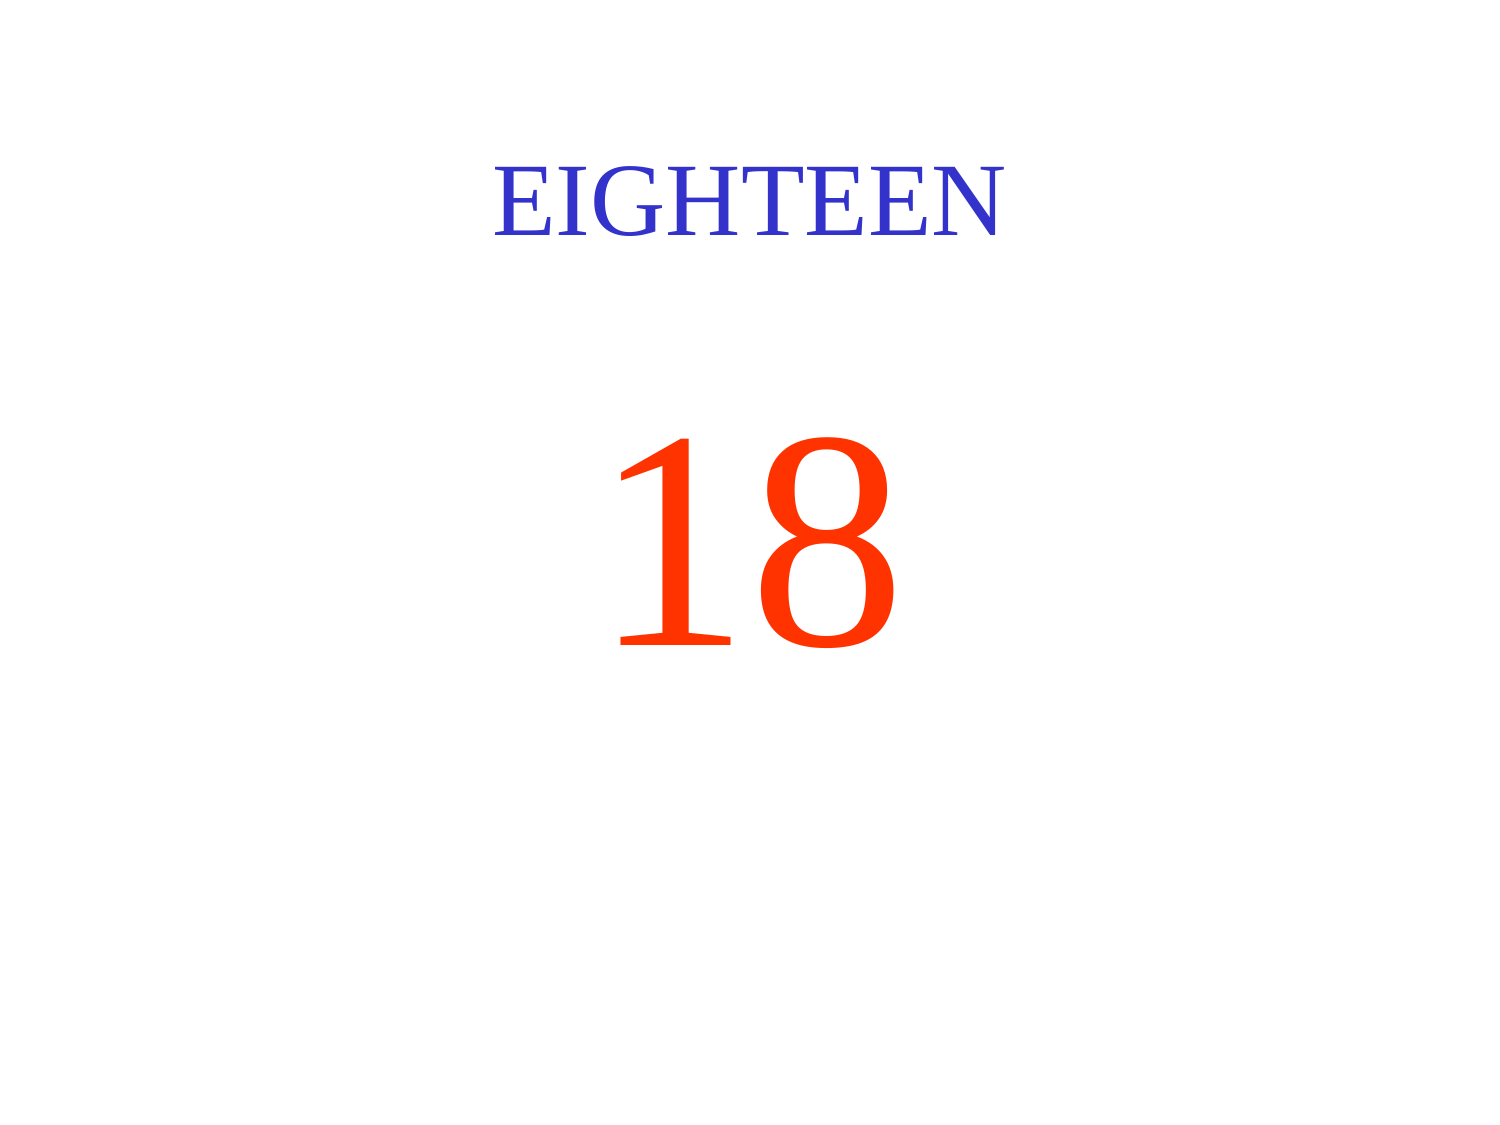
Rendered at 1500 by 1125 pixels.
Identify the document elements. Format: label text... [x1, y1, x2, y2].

list 18 [112, 324, 1388, 1000]
title EIGHTEEN [112, 99, 1388, 288]
